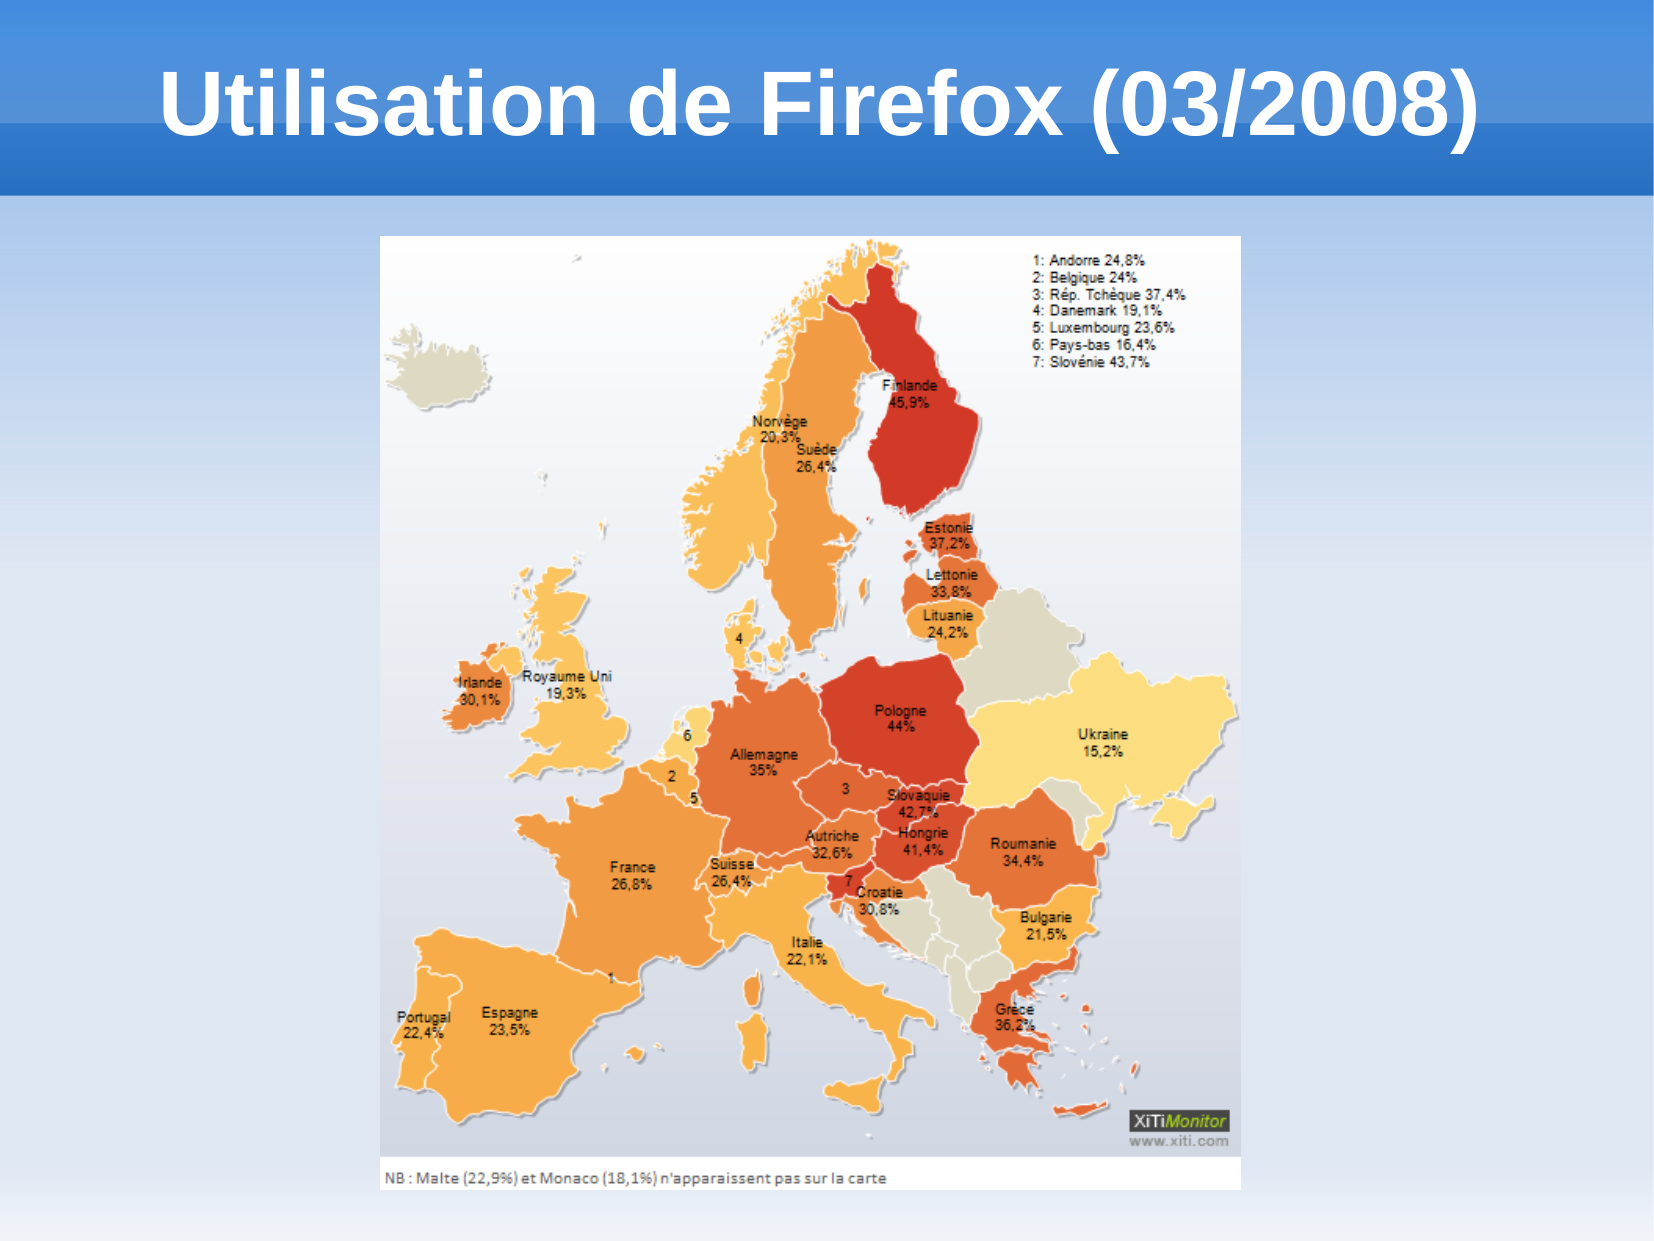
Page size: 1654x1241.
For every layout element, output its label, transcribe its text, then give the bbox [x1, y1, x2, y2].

picture [0, 0, 1654, 1241]
title Utilisation de Firefox (03/2008) [76, 7, 1565, 200]
